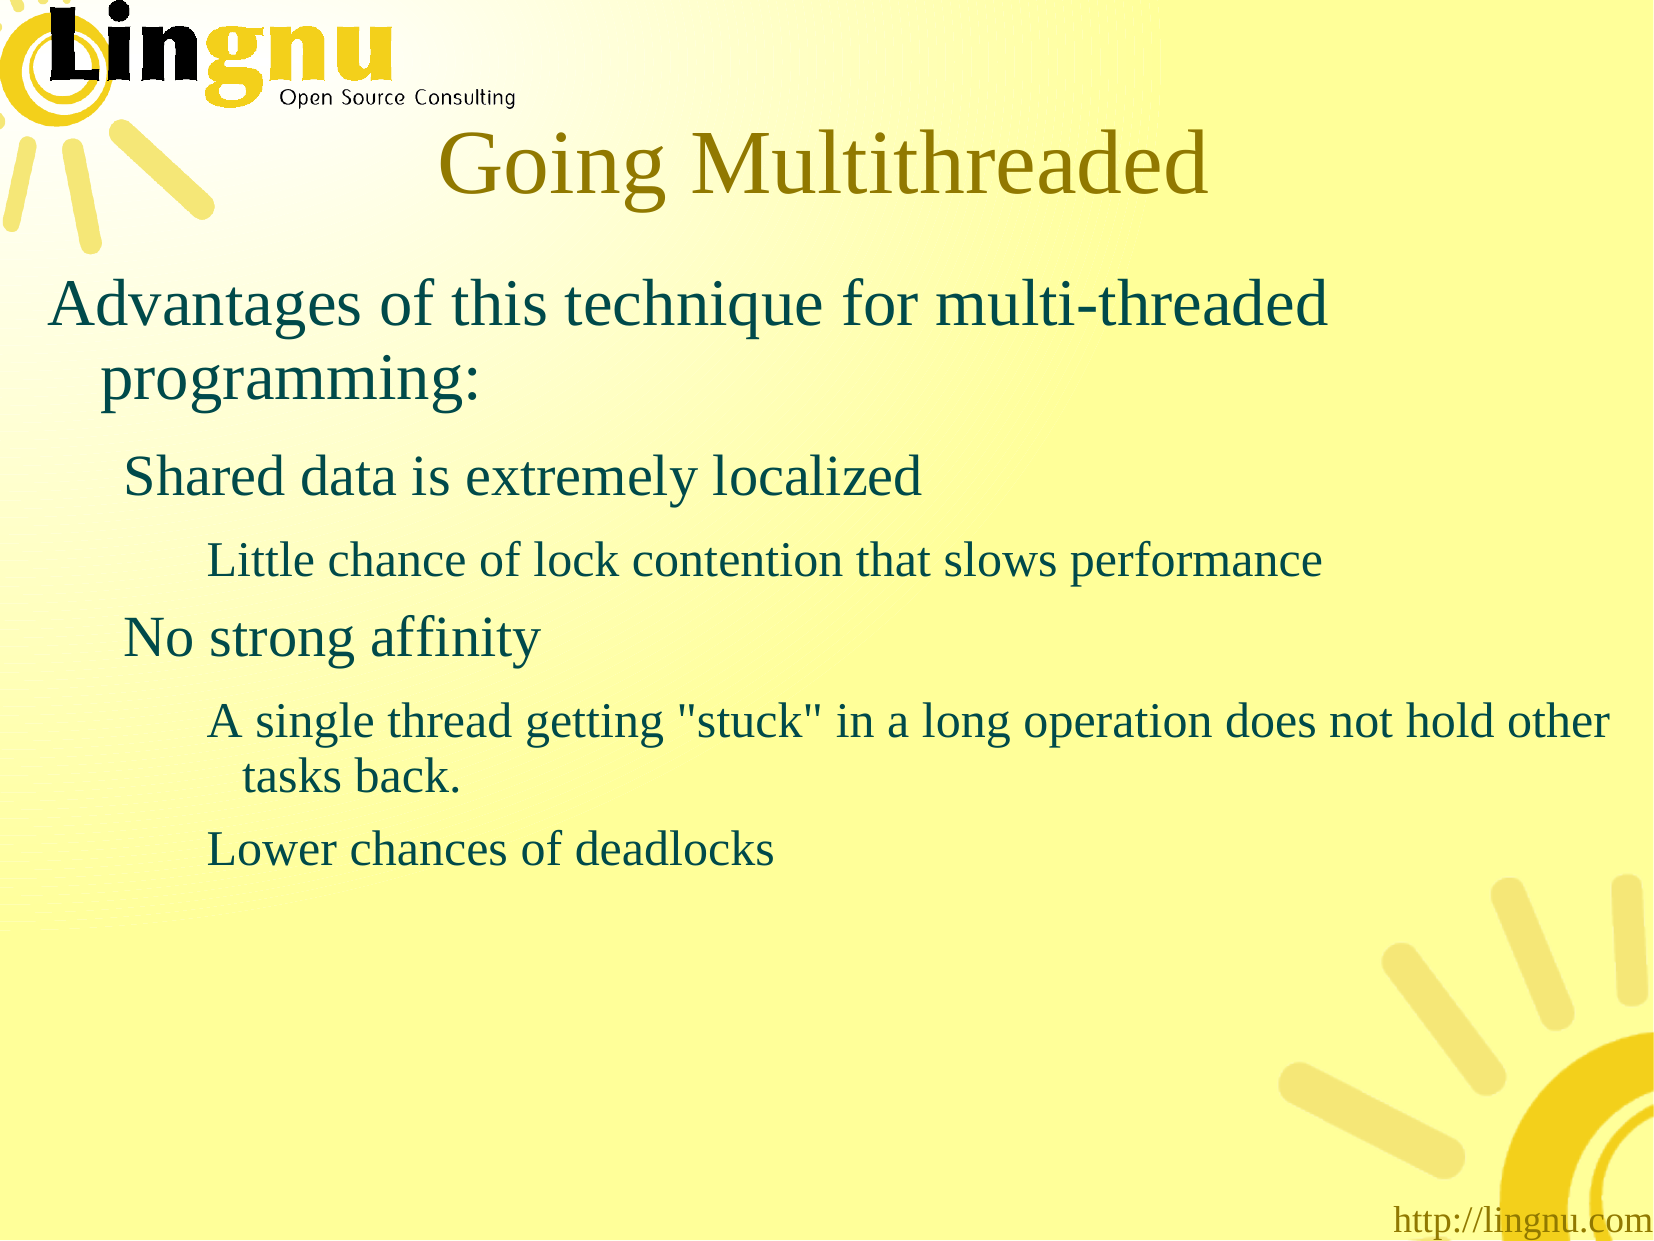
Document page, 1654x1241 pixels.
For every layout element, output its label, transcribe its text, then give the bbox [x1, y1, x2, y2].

picture [0, 0, 516, 256]
list Advantages of this technique for multi-threaded programming: Shared data is extremely localized Little chance of lock contention that slows performance No strong affinity A single thread getting "stuck" in a long operation does not hold other tasks back. Lower chances of deadlocks [29, 265, 1625, 1211]
picture [1256, 871, 1654, 1241]
title Going Multithreaded [118, 58, 1531, 265]
